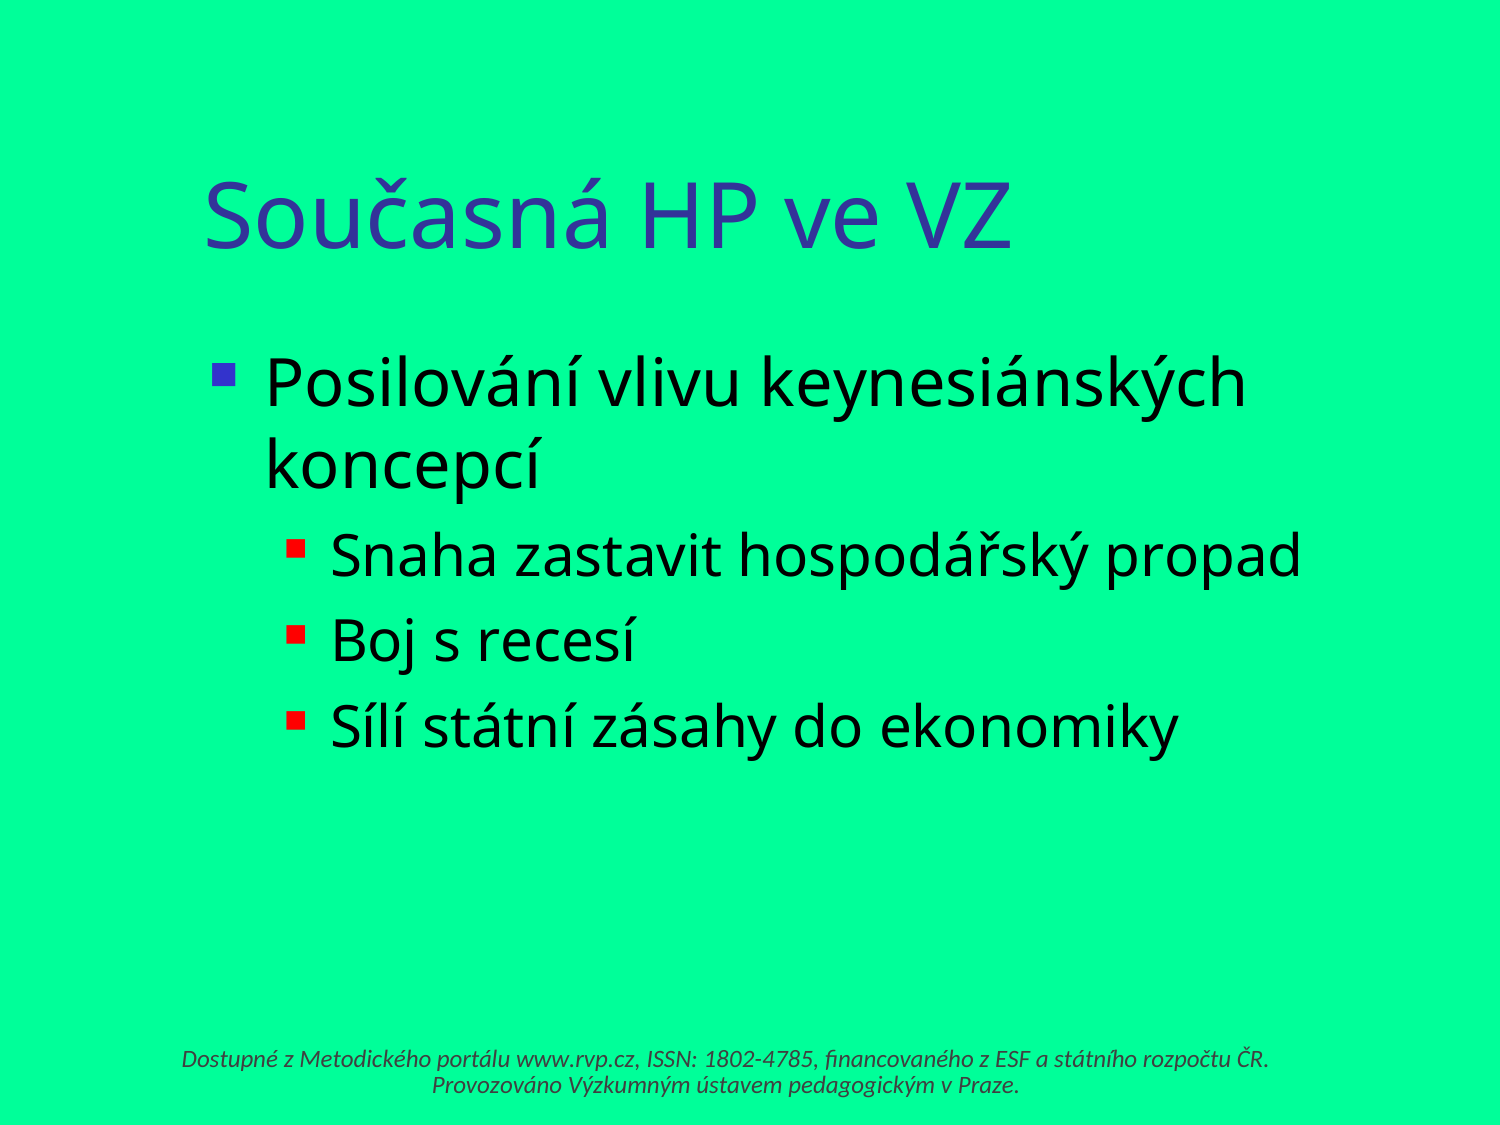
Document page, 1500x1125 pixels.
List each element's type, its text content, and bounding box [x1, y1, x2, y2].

list Posilování vlivu keynesiánských koncepcí Snaha zastavit hospodářský propad Boj s recesí Sílí státní zásahy do ekonomiky [193, 331, 1469, 1032]
title Současná HP ve VZ [188, 35, 1467, 276]
text_box Dostupné z Metodického portálu www.rvp.cz, ISSN: 1802-4785, financovaného z ESF a státního rozpočtu ČR. Provozováno Výzkumným ústavem pedagogickým v Praze. [105, 1042, 1348, 1103]
